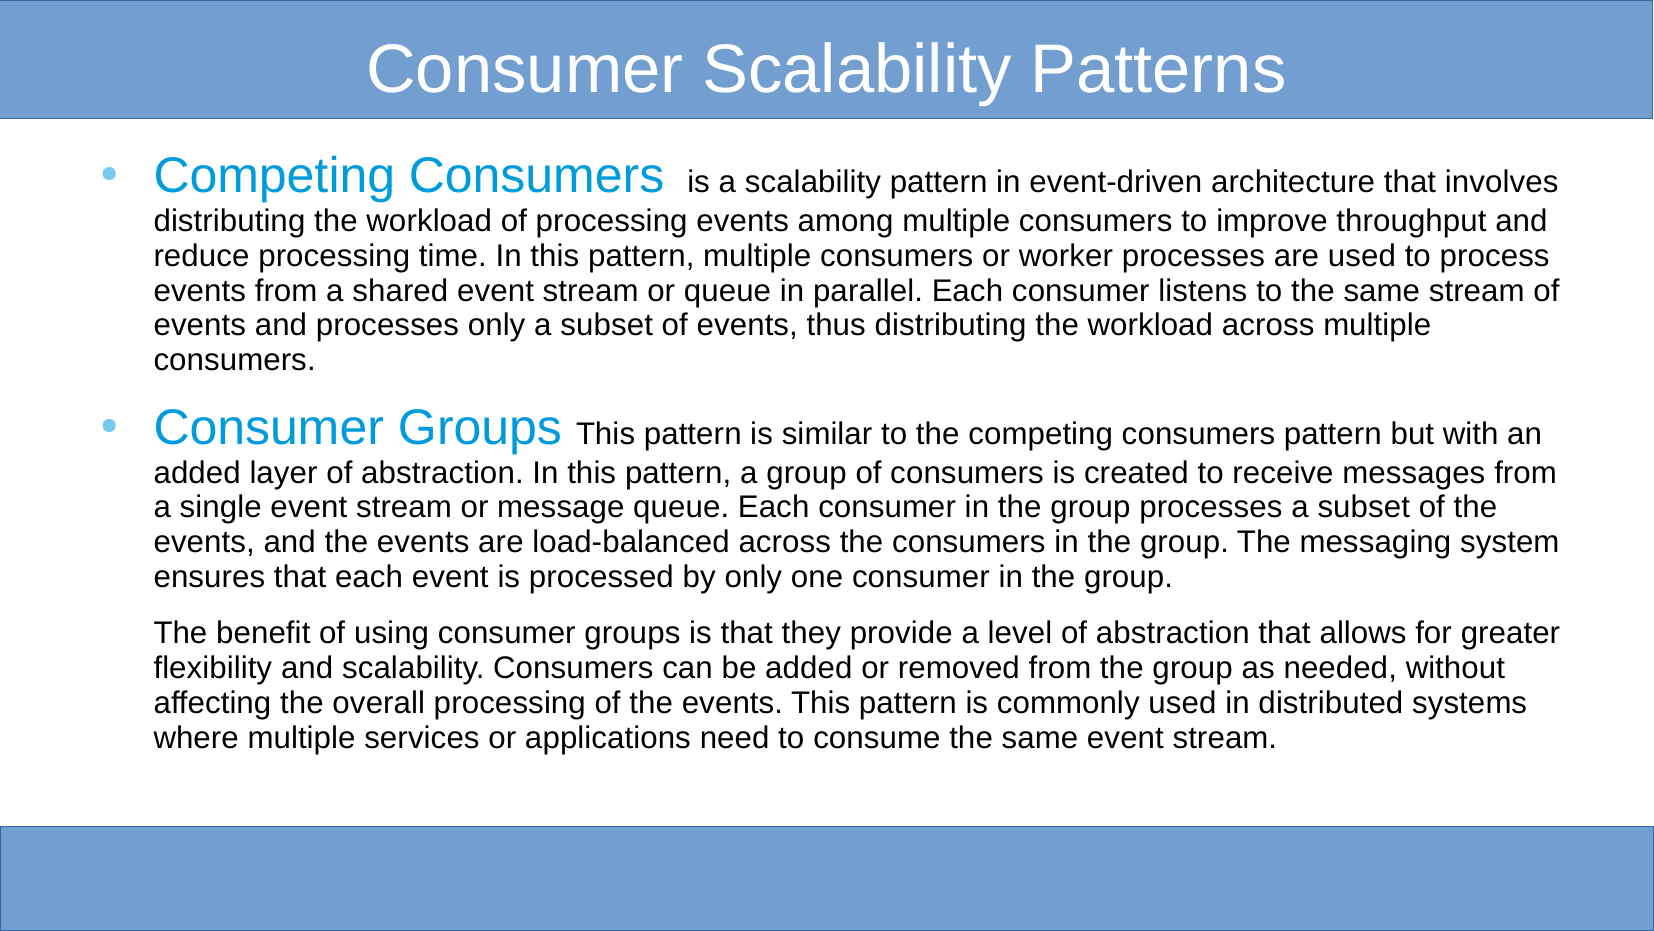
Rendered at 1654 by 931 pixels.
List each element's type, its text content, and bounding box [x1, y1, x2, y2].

list Competing Consumers is a scalability pattern in event-driven architecture that involves distributing the workload of processing events among multiple consumers to improve throughput and reduce processing time. In this pattern, multiple consumers or worker processes are used to process events from a shared event stream or queue in parallel. Each consumer listens to the same stream of events and processes only a subset of events, thus distributing the workload across multiple consumers. Consumer Groups This pattern is similar to the competing consumers pattern but with an added layer of abstraction. In this pattern, a group of consumers is created to receive messages from a single event stream or message queue. Each consumer in the group processes a subset of the events, and the events are load-balanced across the consumers in the group. The messaging system ensures that each event is processed by only one consumer in the group. The benefit of using consumer groups is that they provide a level of abstraction that allows for greater flexibility and scalability. Consumers can be added or removed from the group as needed, without affecting the overall processing of the events. This pattern is commonly used in distributed systems where multiple services or applications need to consume the same event stream. [82, 147, 1571, 827]
title Consumer Scalability Patterns [59, 29, 1595, 108]
